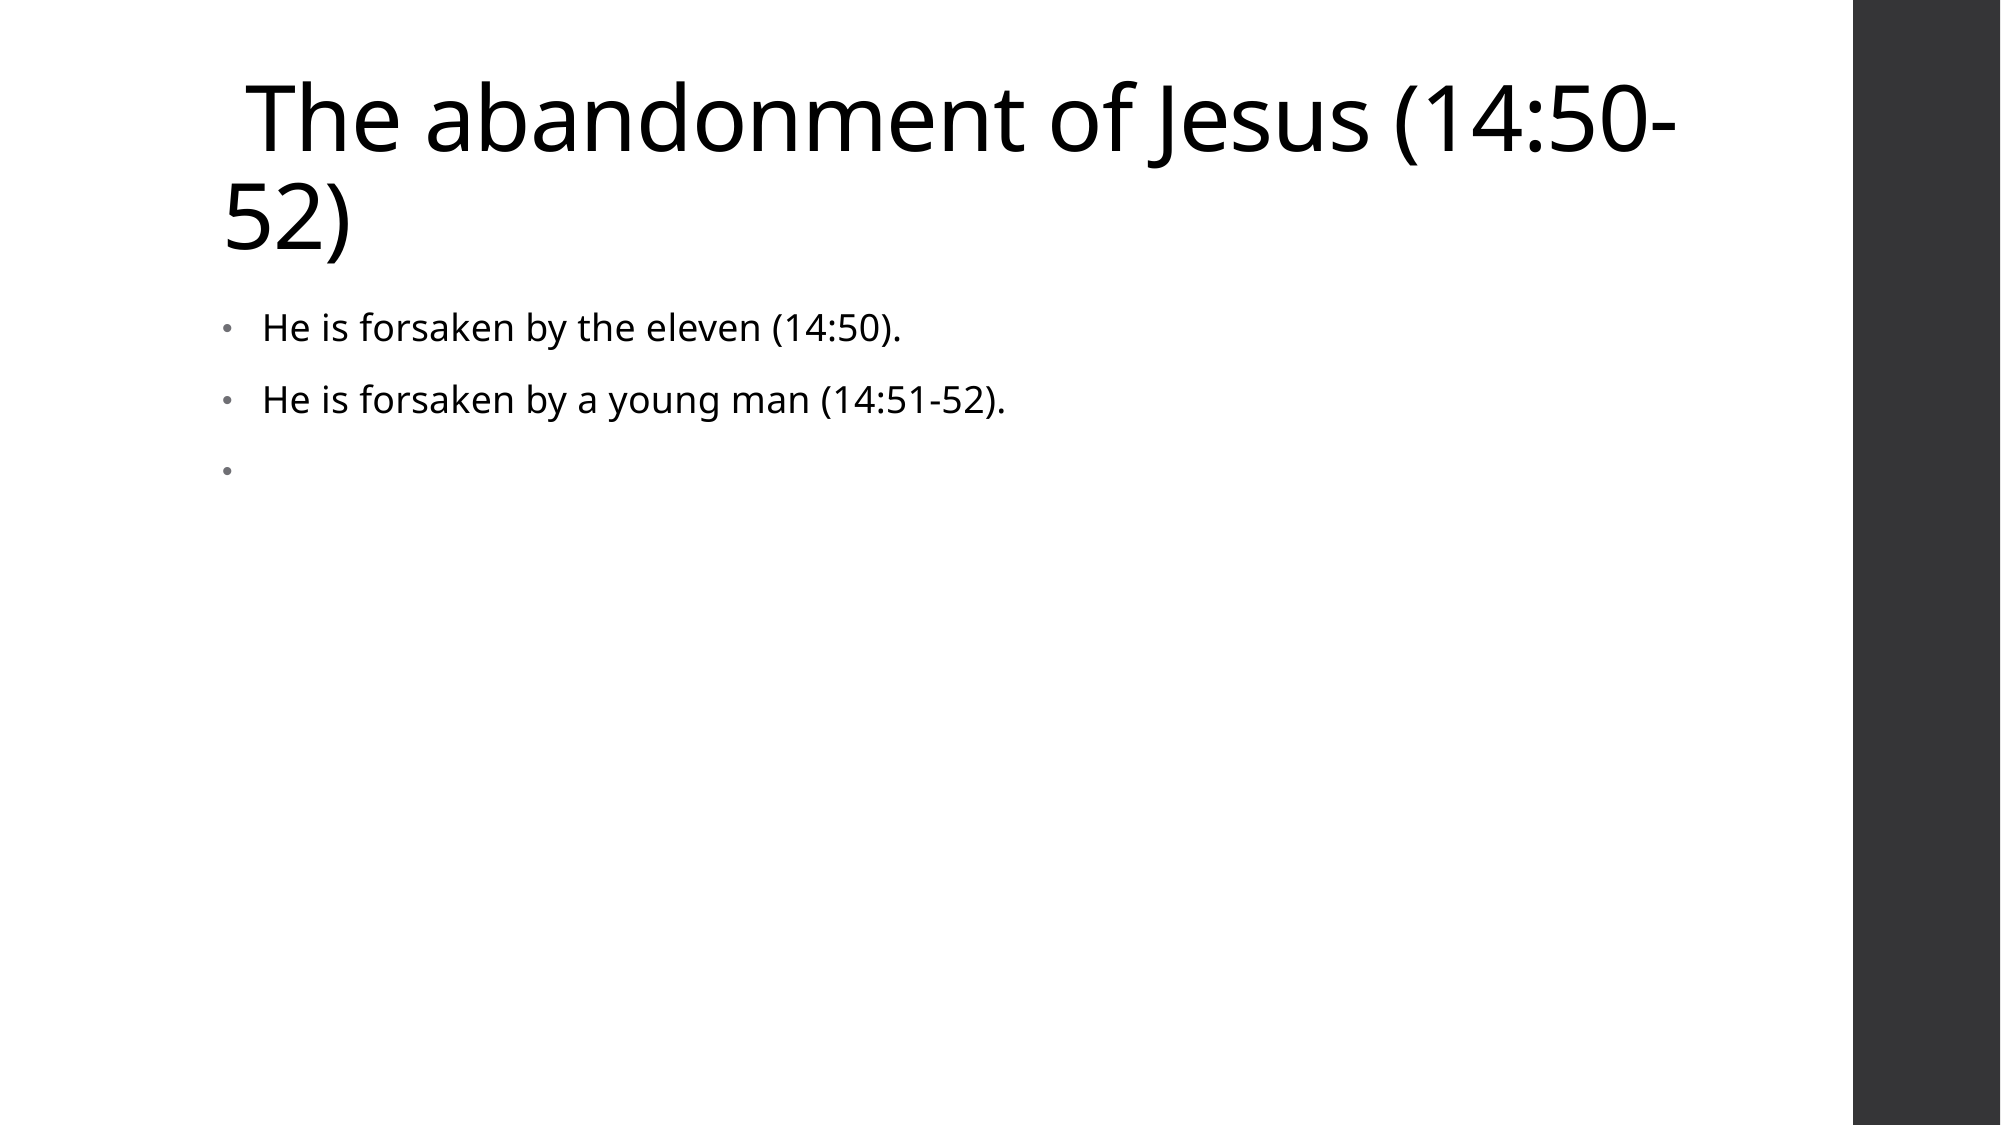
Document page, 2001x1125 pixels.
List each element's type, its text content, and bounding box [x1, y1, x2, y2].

list He is forsaken by the eleven (14:50). He is forsaken by a young man (14:51-52). [206, 299, 1617, 1014]
title The abandonment of Jesus (14:50-52) [206, 60, 1797, 278]
